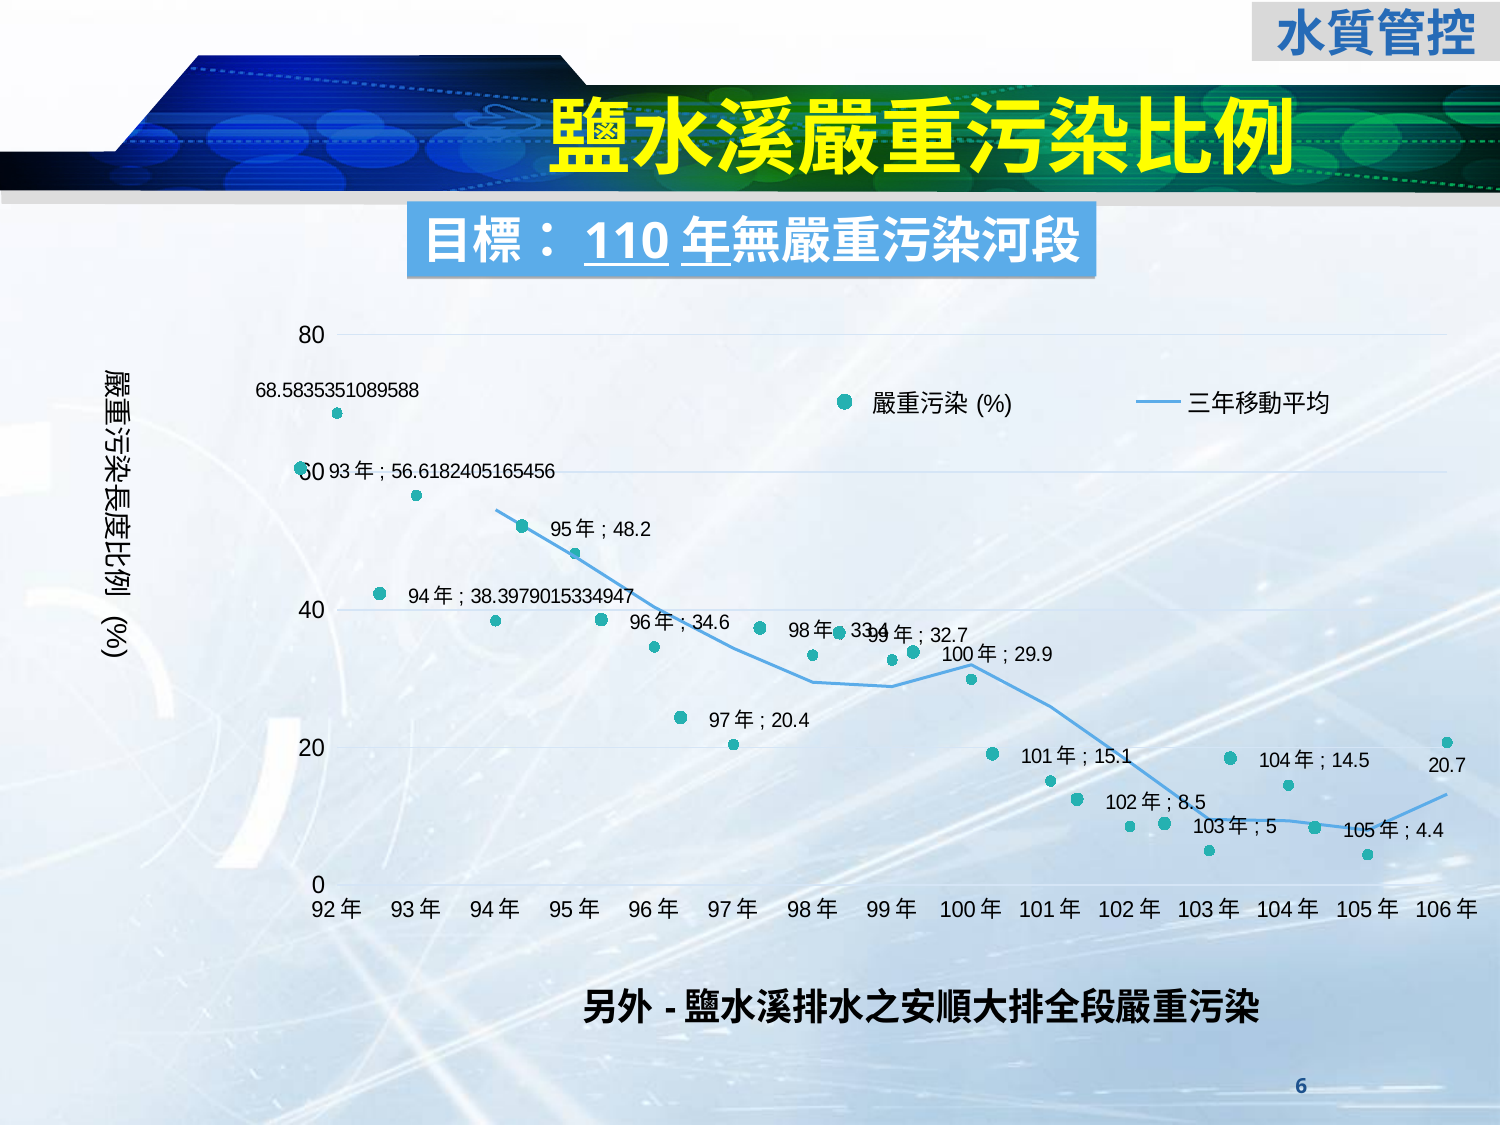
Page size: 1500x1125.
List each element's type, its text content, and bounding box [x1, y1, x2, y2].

text_box 鹽水溪嚴重污染比例 [179, 76, 1376, 223]
text_box 水質管控 [1251, 1, 1500, 61]
picture [0, 0, 1500, 1125]
chart [91, 223, 1480, 1050]
text_box 目標：110年無嚴重污染河段 [407, 201, 1097, 277]
slide_number <編號> [1132, 1065, 1471, 1125]
